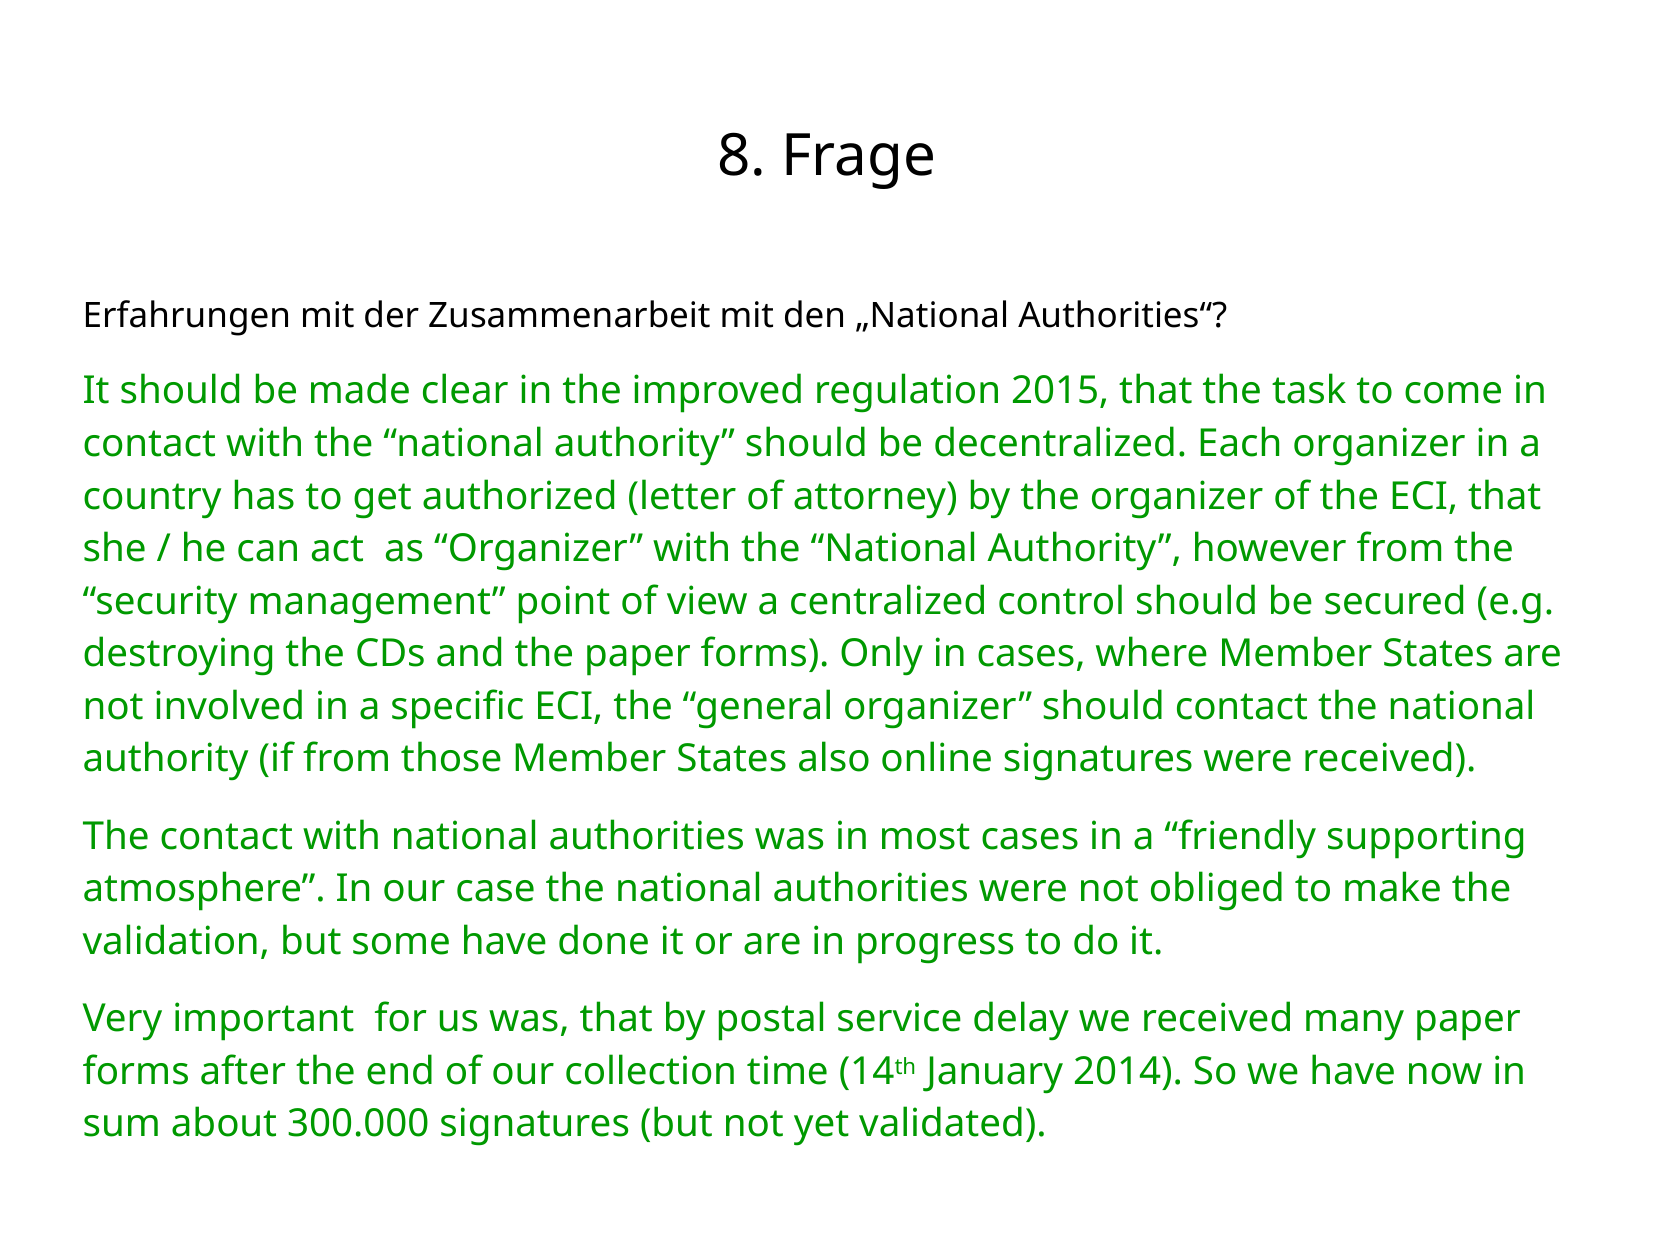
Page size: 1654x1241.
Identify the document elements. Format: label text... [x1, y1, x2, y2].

list Erfahrungen mit der Zusammenarbeit mit den „National Authorities“? It should be made clear in the improved regulation 2015, that the task to come in contact with the “national authority” should be decentralized. Each organizer in a country has to get authorized (letter of attorney) by the organizer of the ECI, that she / he can act as “Organizer” with the “National Authority”, however from the “security management” point of view a centralized control should be secured (e.g. destroying the CDs and the paper forms). Only in cases, where Member States are not involved in a specific ECI, the “general organizer” should contact the national authority (if from those Member States also online signatures were received). The contact with national authorities was in most cases in a “friendly supporting atmosphere”. In our case the national authorities were not obliged to make the validation, but some have done it or are in progress to do it. Very important for us was, that by postal service delay we received many paper forms after the end of our collection time (14th January 2014). So we have now in sum about 300.000 signatures (but not yet validated). [82, 290, 1571, 1193]
title 8. Frage [82, 49, 1571, 257]
